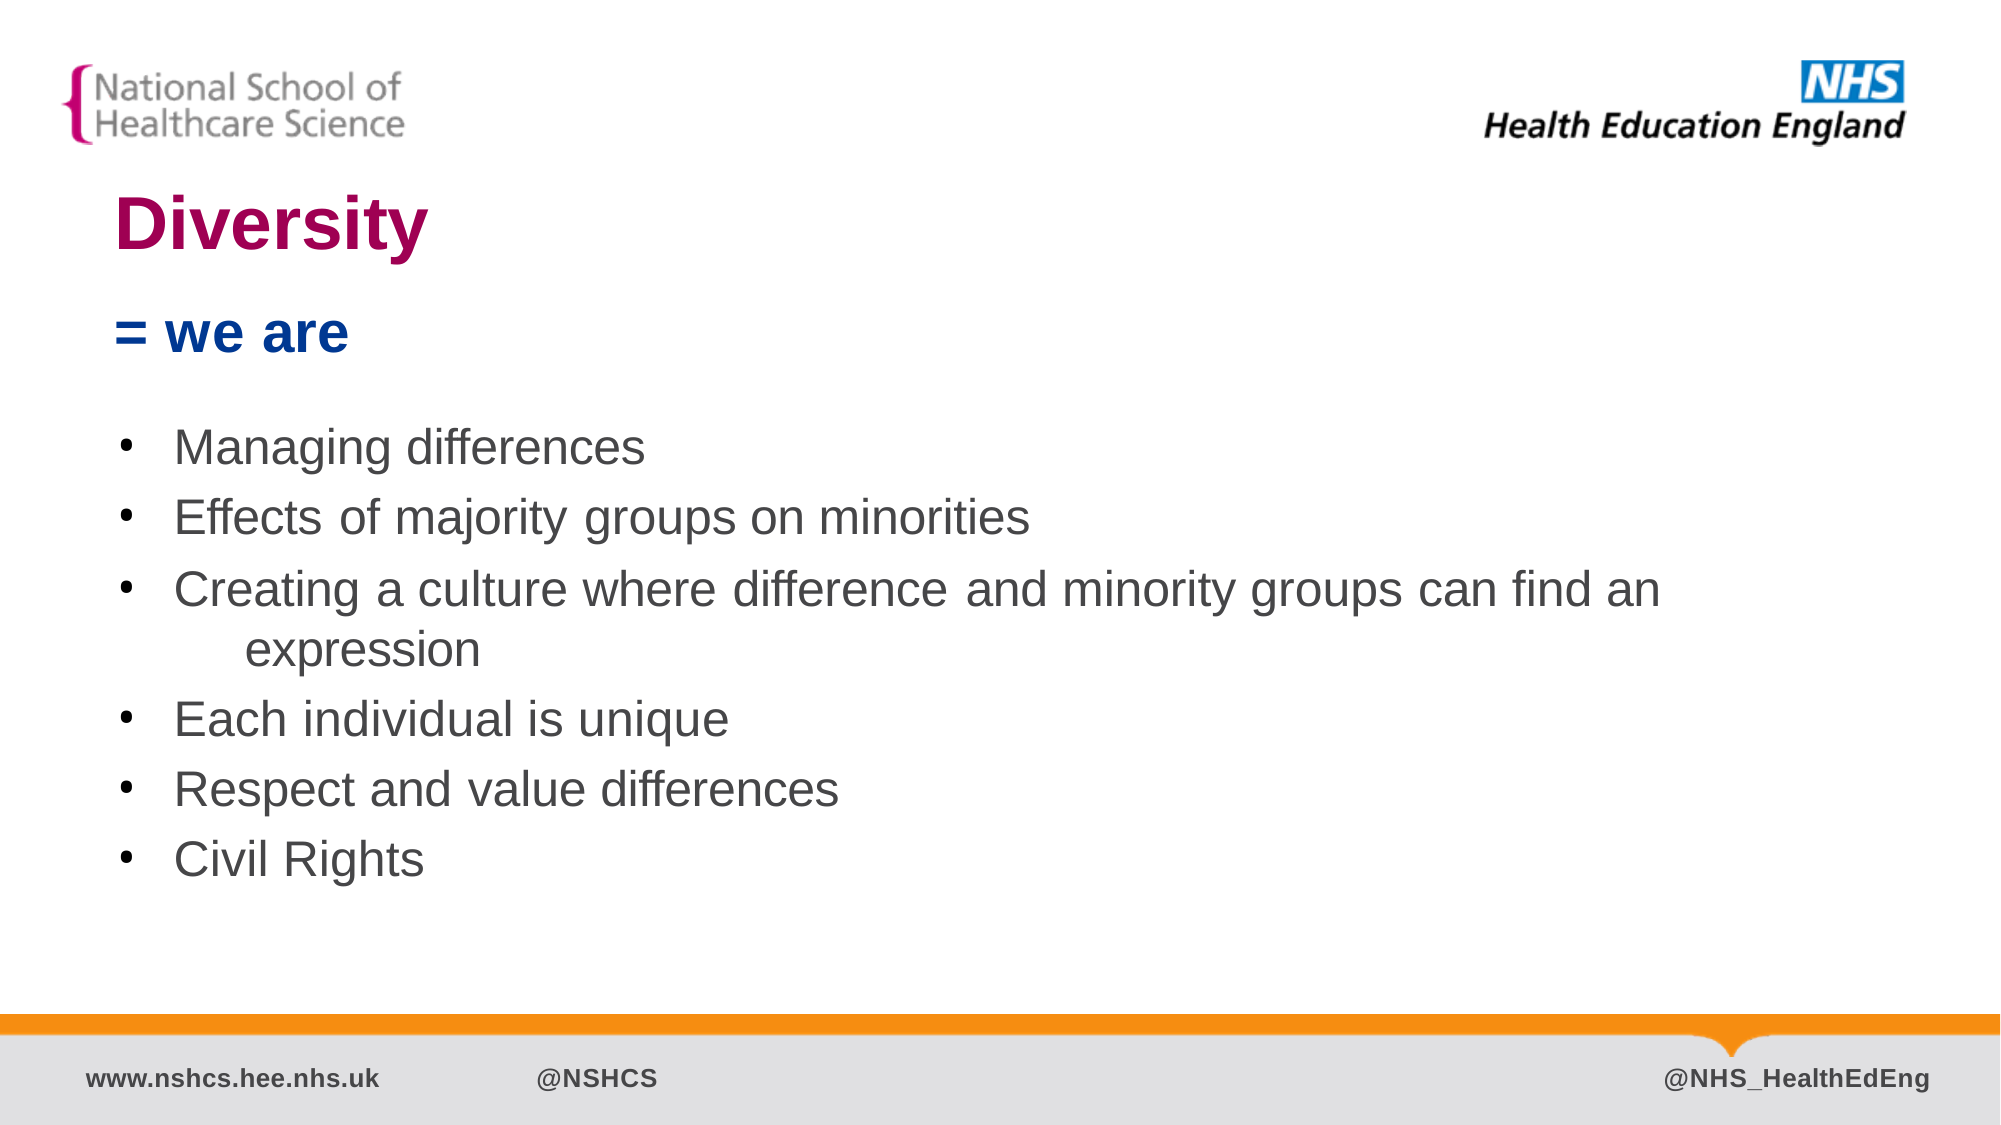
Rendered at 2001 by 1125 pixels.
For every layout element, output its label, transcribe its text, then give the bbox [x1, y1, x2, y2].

text_box = we are Managing differences Effects of majority groups on minorities Creating a culture where difference and minority groups can find an expression Each individual is unique Respect and value differences Civil Rights [113, 292, 1662, 889]
text_box @NHS_HealthEdEng [1661, 1058, 1934, 1095]
title Diversity [113, 172, 433, 267]
text_box www.nshcs.hee.nhs.uk [83, 1058, 385, 1095]
text_box @NSHCS [534, 1058, 662, 1095]
